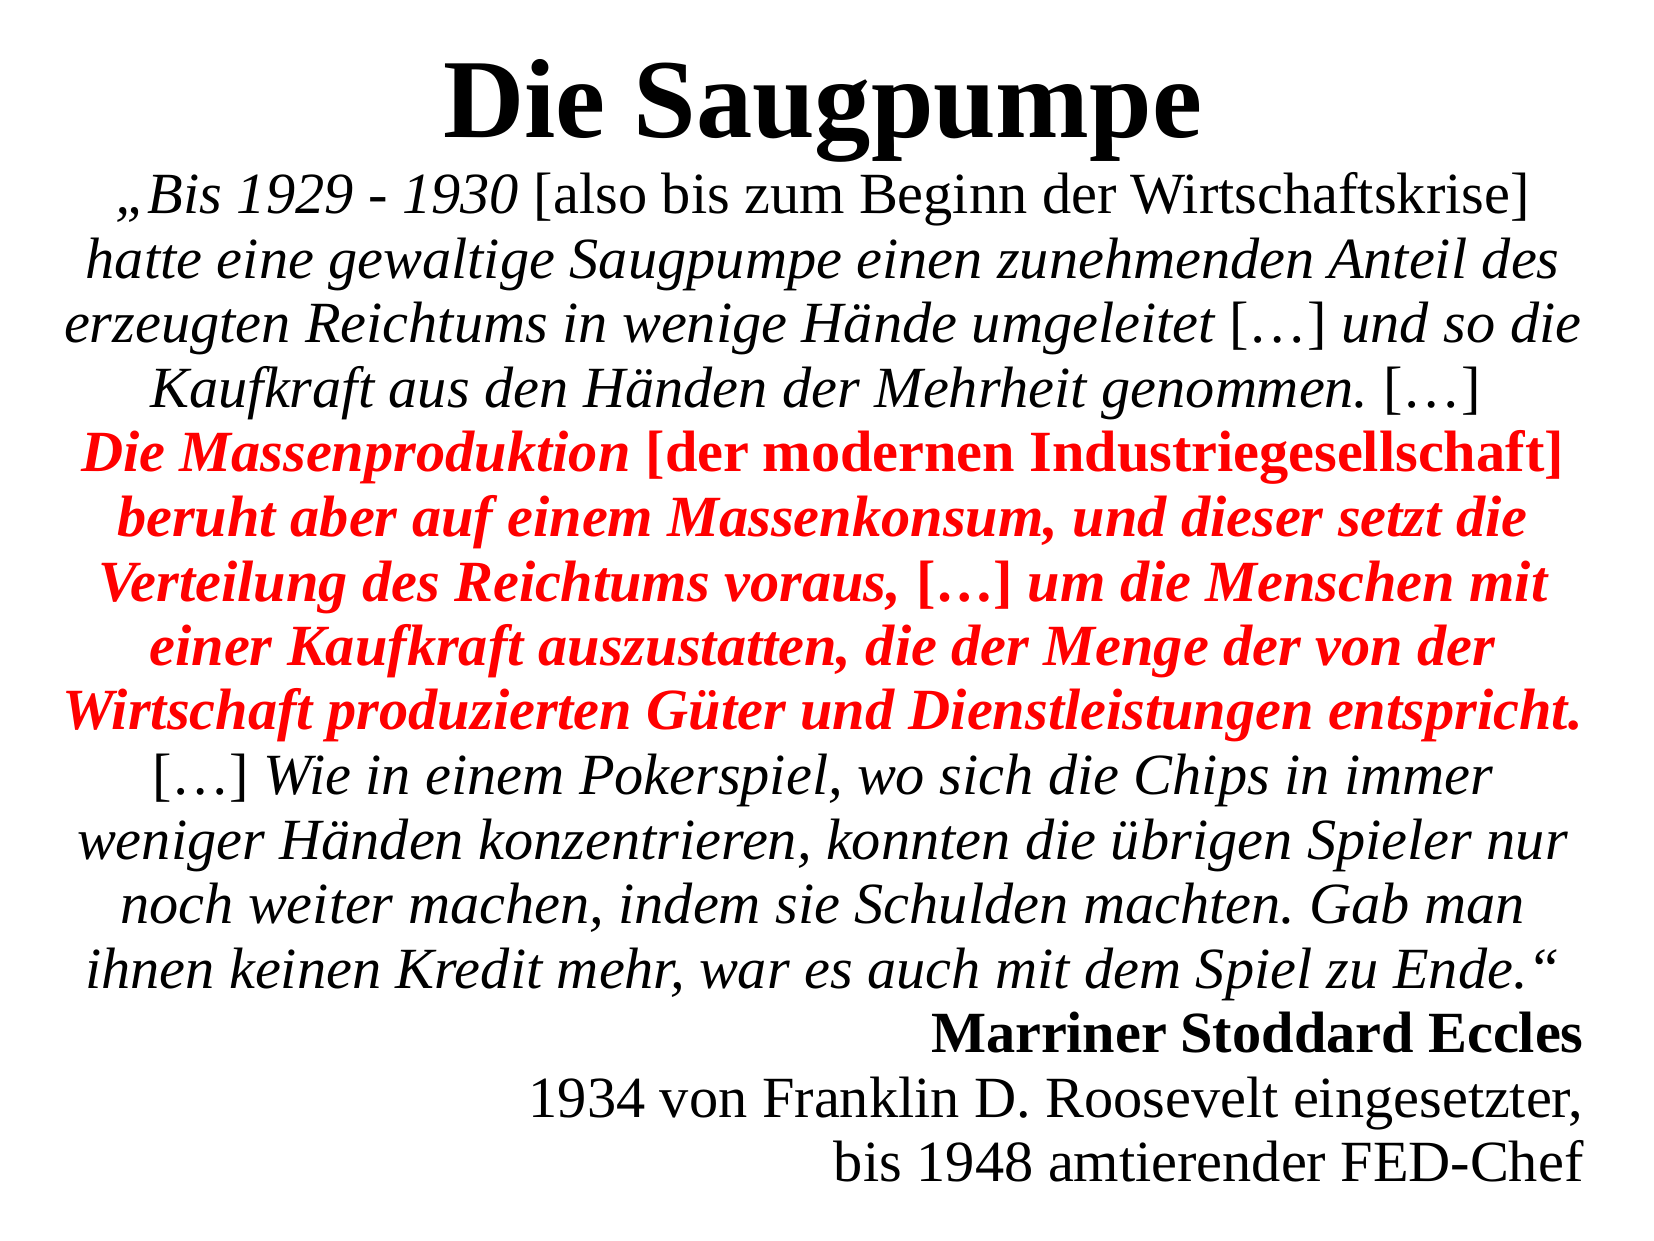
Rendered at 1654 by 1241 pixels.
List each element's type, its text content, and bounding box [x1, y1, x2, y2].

text_box Die Saugpumpe „Bis 1929 - 1930 [also bis zum Beginn der Wirtschaftskrise] hatte eine gewaltige Saugpumpe einen zunehmenden Anteil des erzeugten Reichtums in wenige Hände umgeleitet […] und so die Kaufkraft aus den Händen der Mehrheit genommen. […] Die Massenproduktion [der modernen Industriegesellschaft] beruht aber auf einem Massenkonsum, und dieser setzt die Verteilung des Reichtums voraus, […] um die Menschen mit einer Kaufkraft auszustatten, die der Menge der von der Wirtschaft produzierten Güter und Dienstleistungen entspricht. […] Wie in einem Pokerspiel, wo sich die Chips in immer weniger Händen konzentrieren, konnten die übrigen Spieler nur noch weiter machen, indem sie Schulden machten. Gab man ihnen keinen Kredit mehr, war es auch mit dem Spiel zu Ende.“ Marriner Stoddard Eccles 1934 von Franklin D. Roosevelt eingesetzter, bis 1948 amtierender FED-Chef [47, 29, 1614, 1206]
